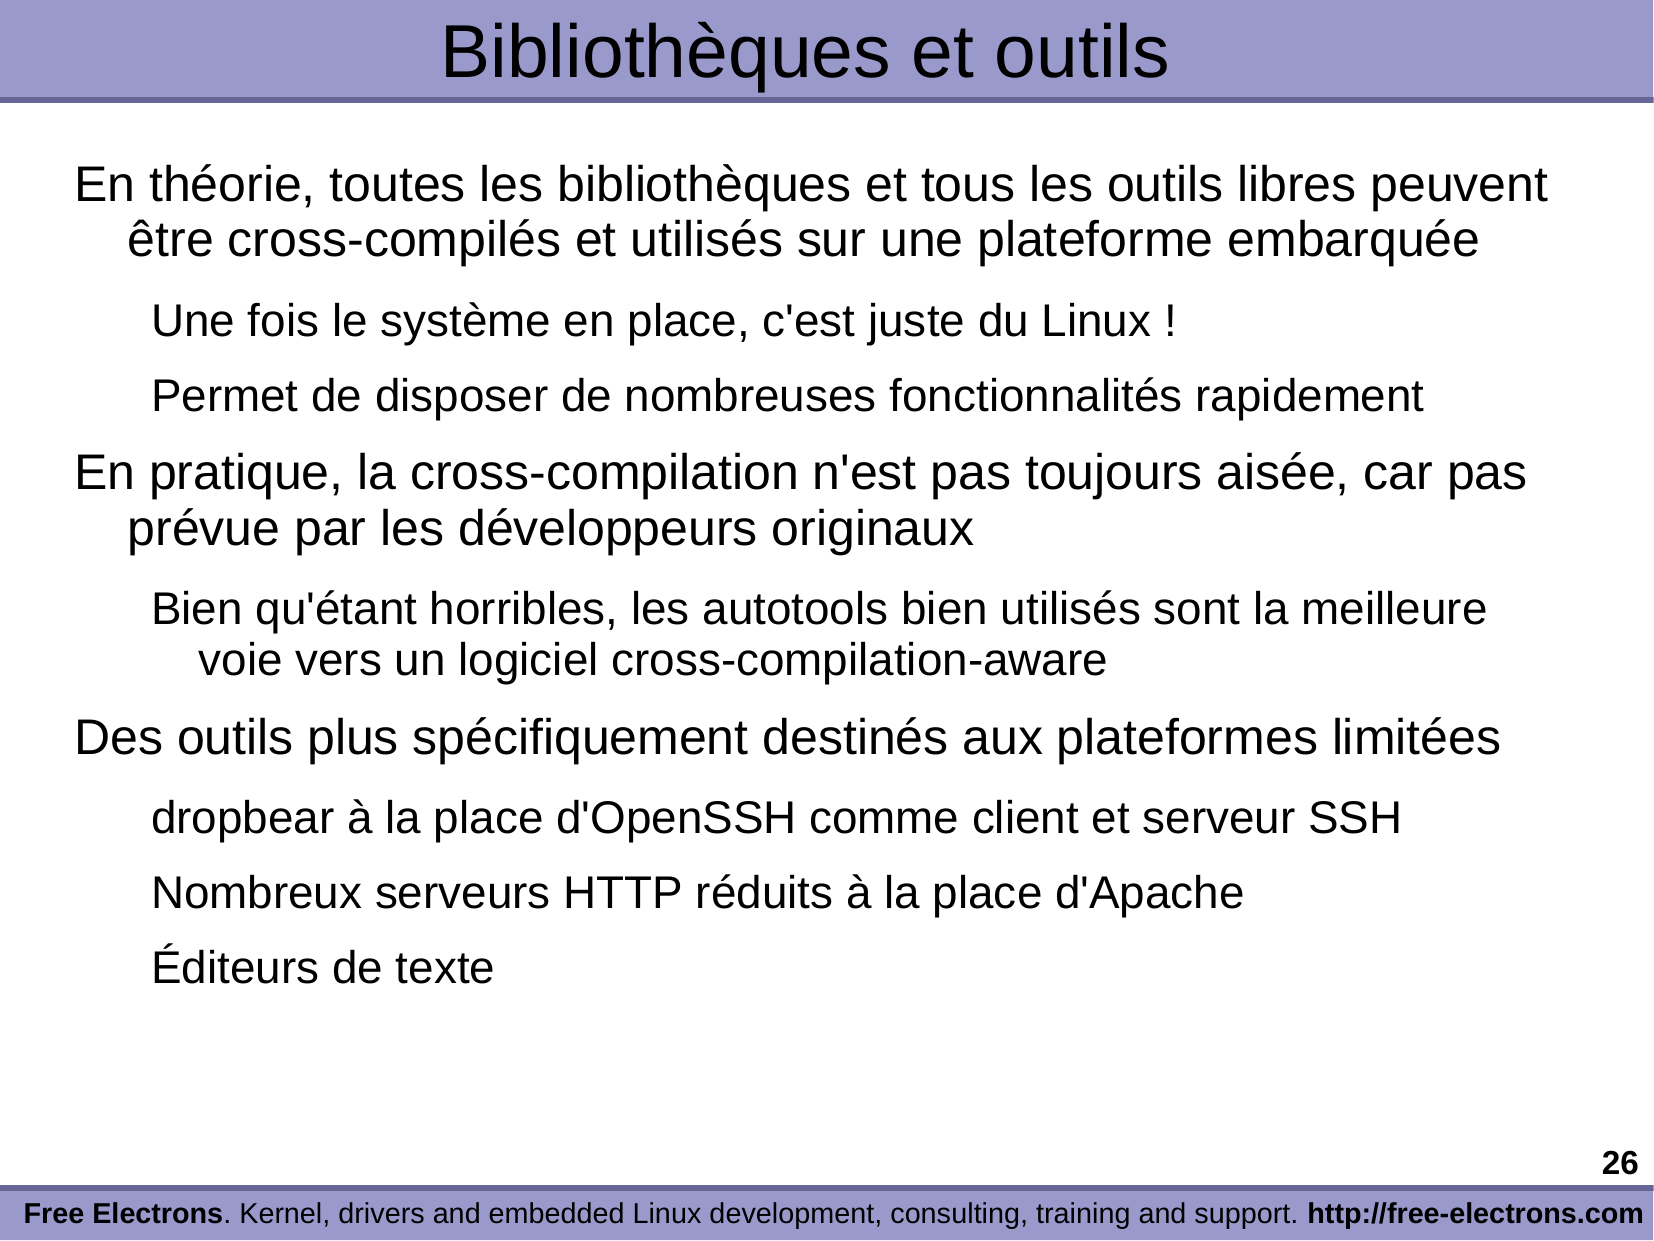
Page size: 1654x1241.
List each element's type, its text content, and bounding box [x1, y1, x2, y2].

title Bibliothèques et outils [60, 4, 1551, 98]
list En théorie, toutes les bibliothèques et tous les outils libres peuvent être cross-compilés et utilisés sur une plateforme embarquée Une fois le système en place, c'est juste du Linux ! Permet de disposer de nombreuses fonctionnalités rapidement En pratique, la cross-compilation n'est pas toujours aisée, car pas prévue par les développeurs originaux Bien qu'étant horribles, les autotools bien utilisés sont la meilleure voie vers un logiciel cross-compilation-aware Des outils plus spécifiquement destinés aux plateformes limitées dropbear à la place d'OpenSSH comme client et serveur SSH Nombreux serveurs HTTP réduits à la place d'Apache Éditeurs de texte [56, 155, 1574, 1127]
